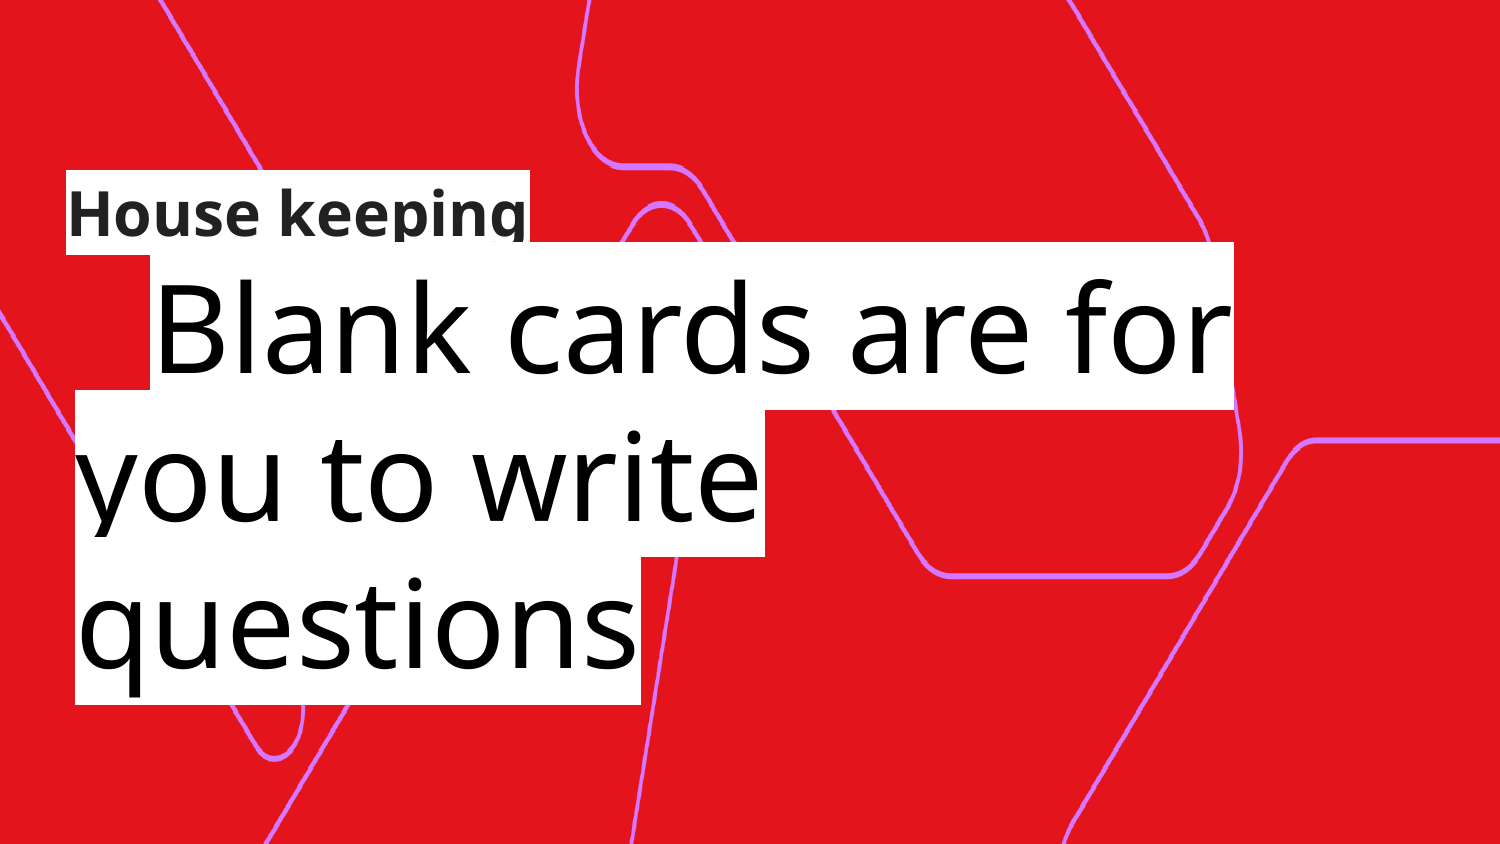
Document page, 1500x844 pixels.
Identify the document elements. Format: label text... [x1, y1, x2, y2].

picture [0, 0, 1500, 844]
title House keeping [51, 122, 1449, 339]
text_box Blank cards are for you to write questions [60, 235, 1340, 740]
